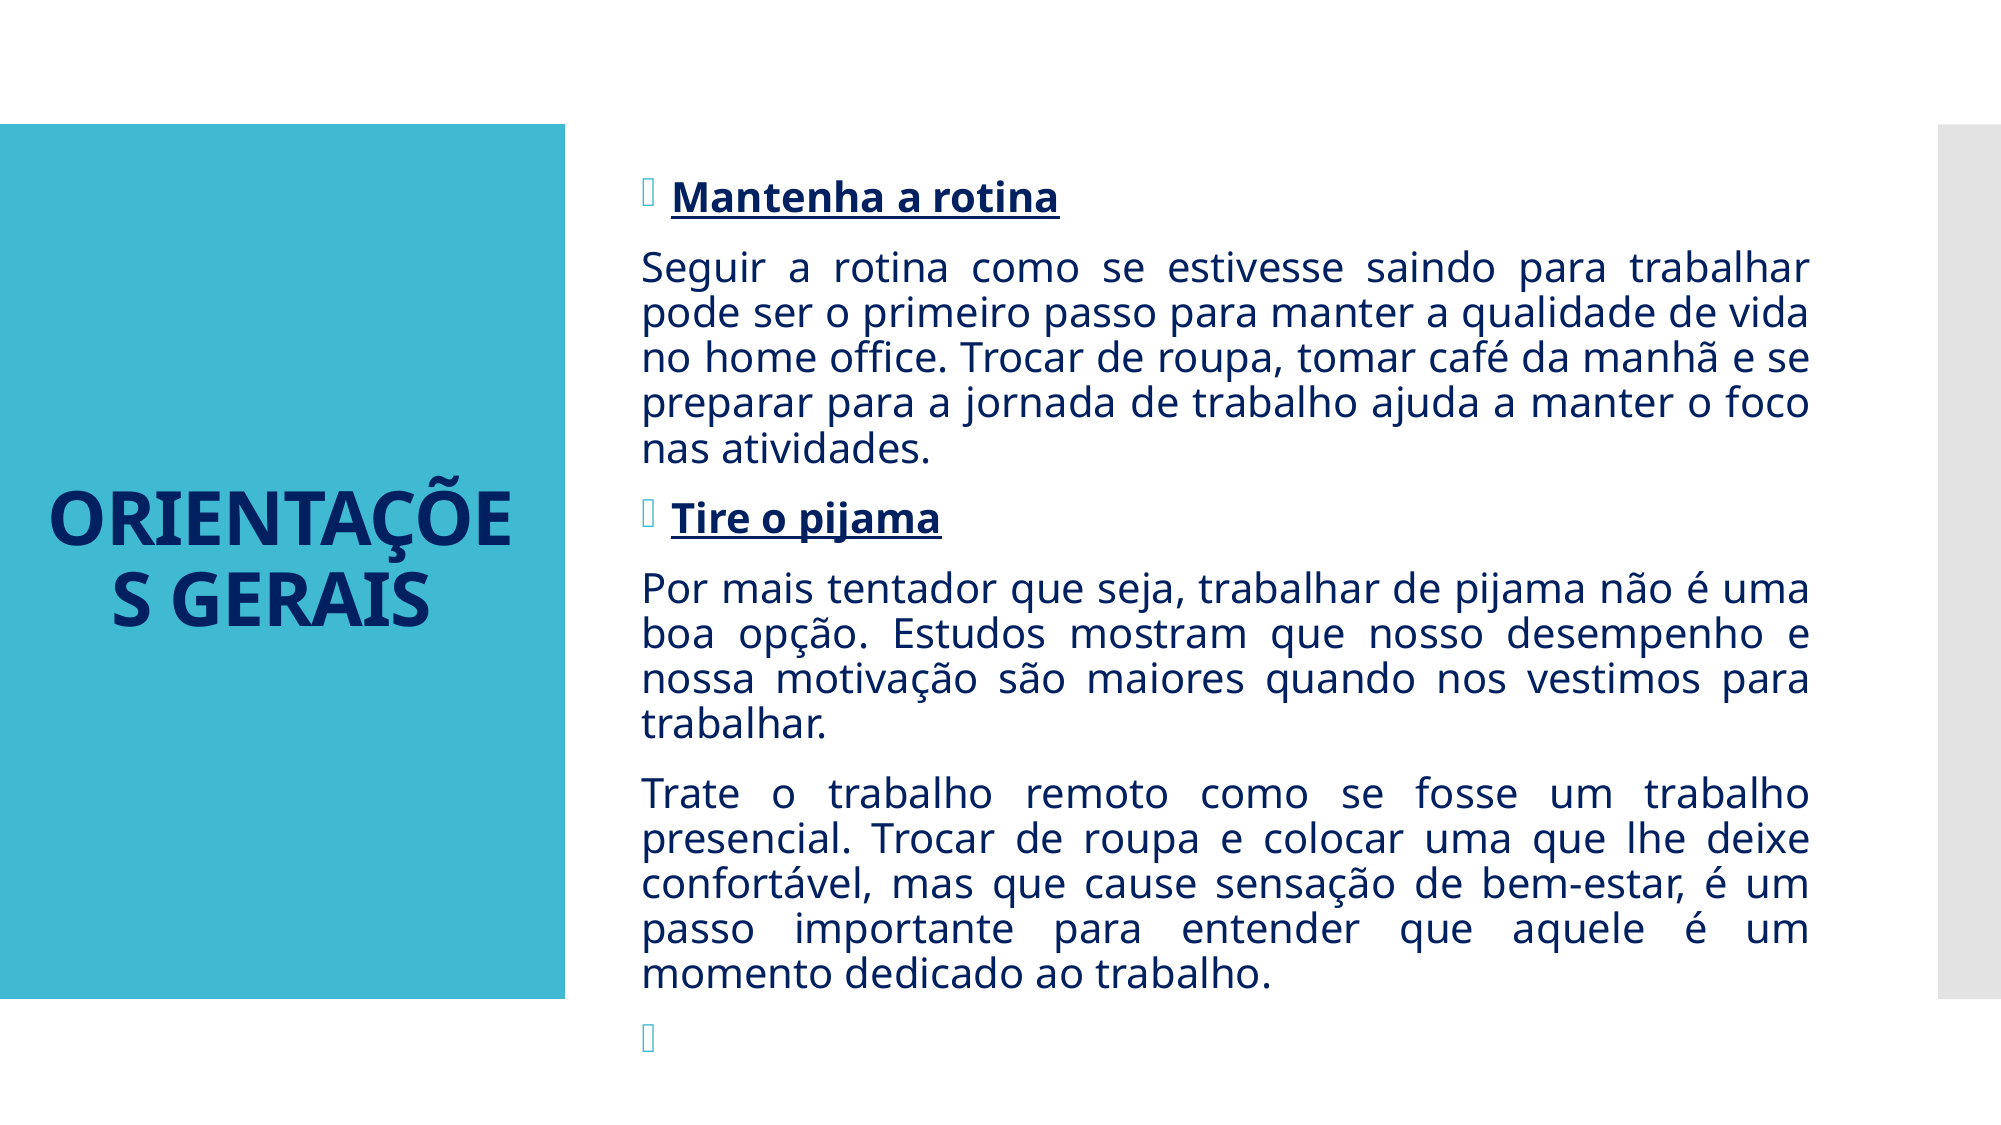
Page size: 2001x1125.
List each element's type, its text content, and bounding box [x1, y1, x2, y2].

list Mantenha a rotina Seguir a rotina como se estivesse saindo para trabalhar pode ser o primeiro passo para manter a qualidade de vida no home office. Trocar de roupa, tomar café da manhã e se preparar para a jornada de trabalho ajuda a manter o foco nas atividades. Tire o pijama Por mais tentador que seja, trabalhar de pijama não é uma boa opção. Estudos mostram que nosso desempenho e nossa motivação são maiores quando nos vestimos para trabalhar. Trate o trabalho remoto como se fosse um trabalho presencial. Trocar de roupa e colocar uma que lhe deixe confortável, mas que cause sensação de bem-estar, é um passo importante para entender que aquele é um momento dedicado ao trabalho. [626, 169, 1827, 1010]
title ORIENTAÇÕES GERAIS [14, 184, 547, 940]
